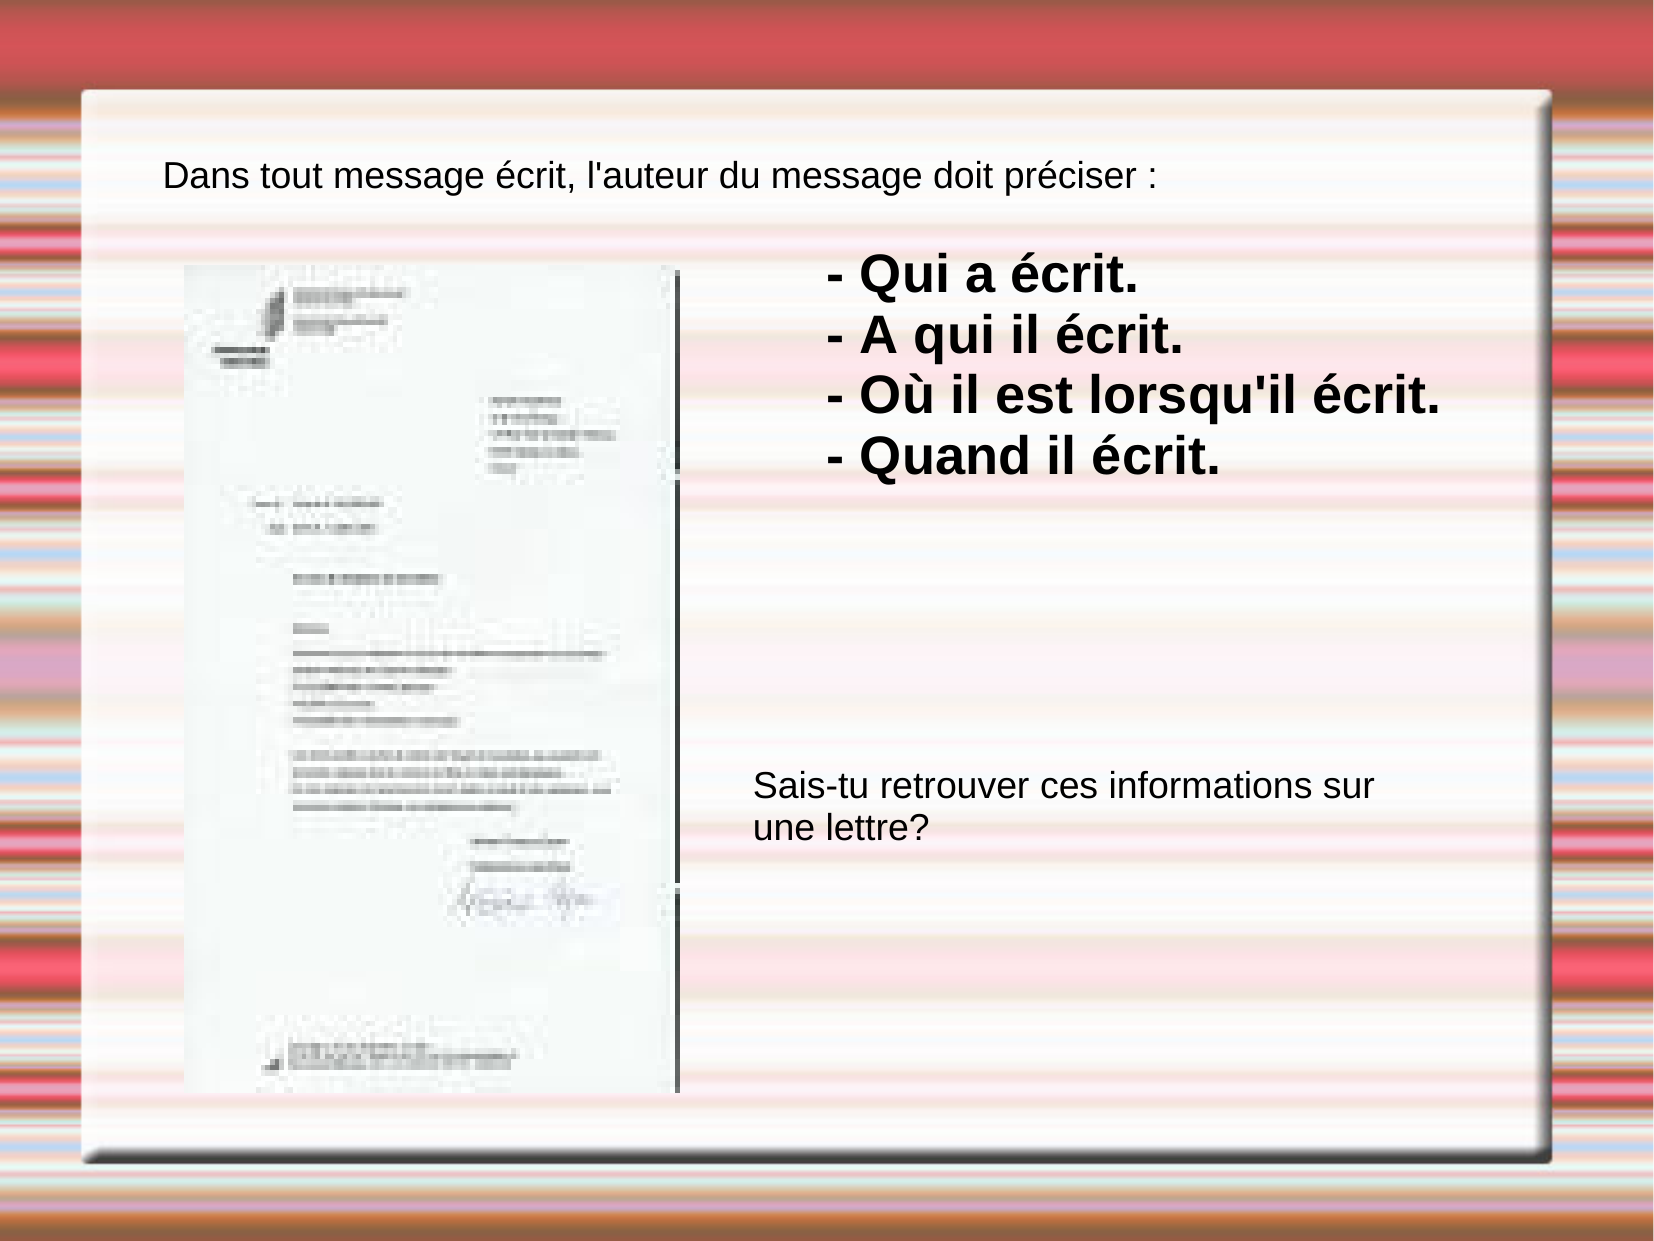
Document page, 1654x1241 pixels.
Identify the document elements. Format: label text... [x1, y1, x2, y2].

picture [0, 0, 1654, 1241]
text_box Sais-tu retrouver ces informations sur une lettre? [738, 757, 1447, 857]
text_box - Qui a écrit. - A qui il écrit. - Où il est lorsqu'il écrit. - Quand il écrit. [738, 236, 1477, 680]
text_box Dans tout message écrit, l'auteur du message doit préciser : [147, 147, 1477, 331]
